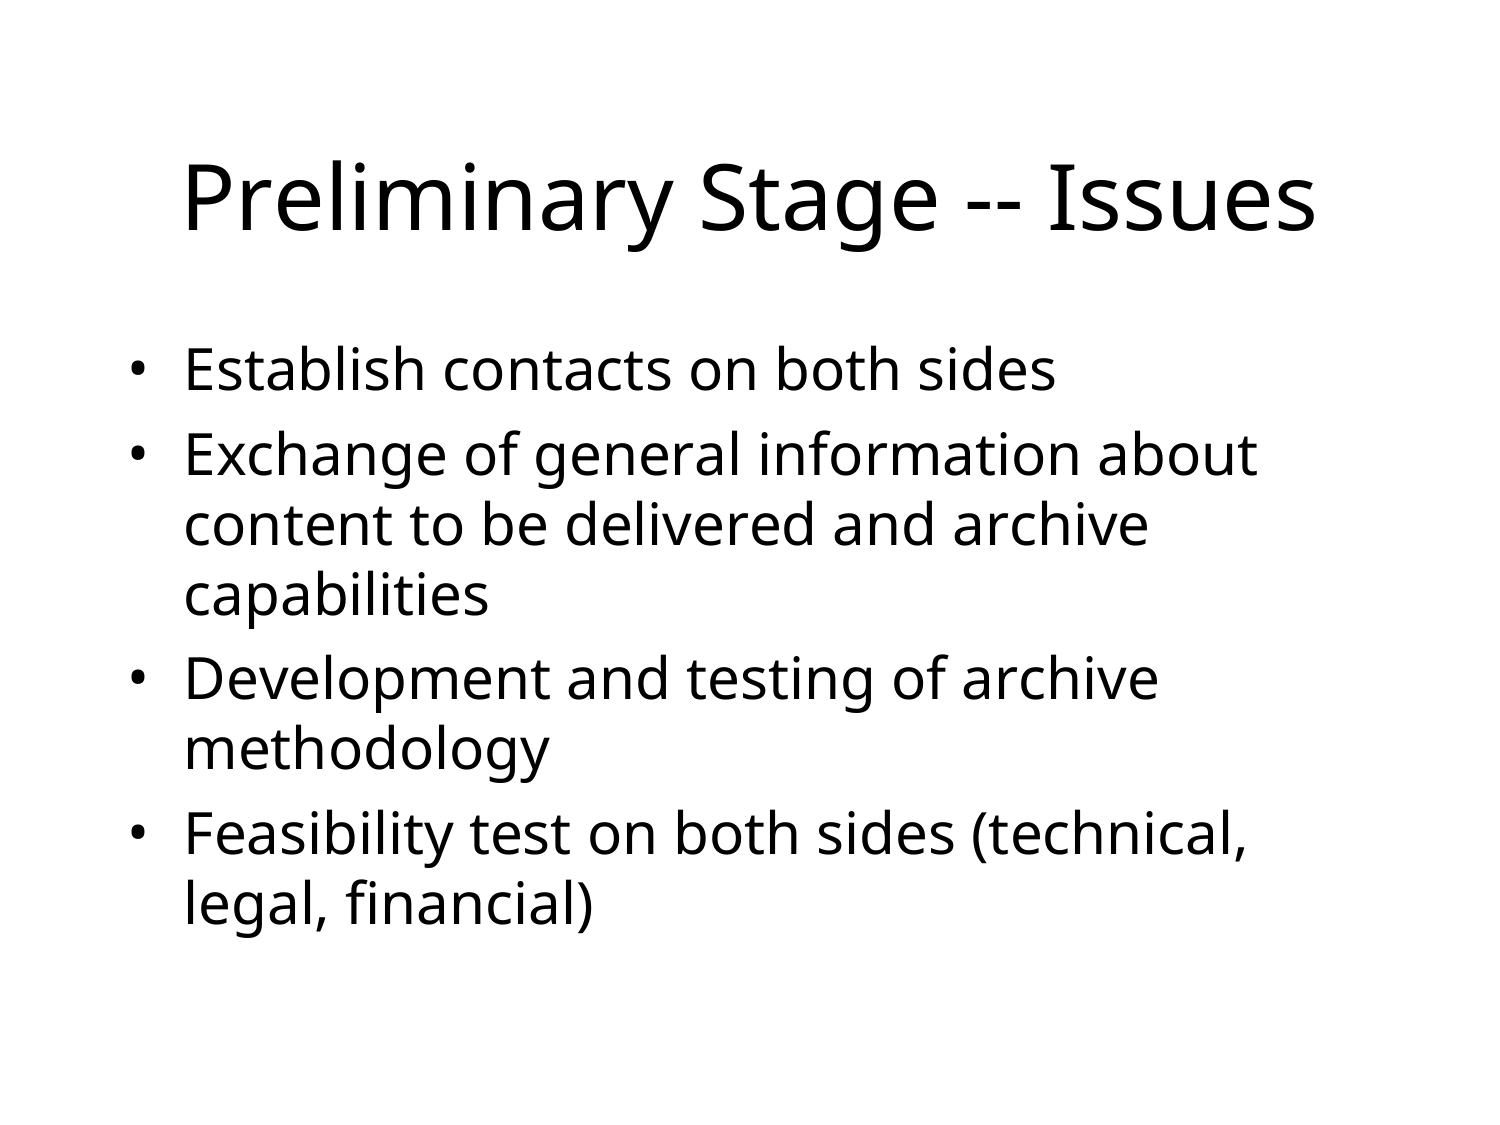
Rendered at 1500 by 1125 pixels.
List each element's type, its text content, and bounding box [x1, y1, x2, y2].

title Preliminary Stage -- Issues [112, 99, 1388, 288]
list Establish contacts on both sides Exchange of general information about content to be delivered and archive capabilities Development and testing of archive methodology Feasibility test on both sides (technical, legal, financial) [112, 324, 1388, 1001]
